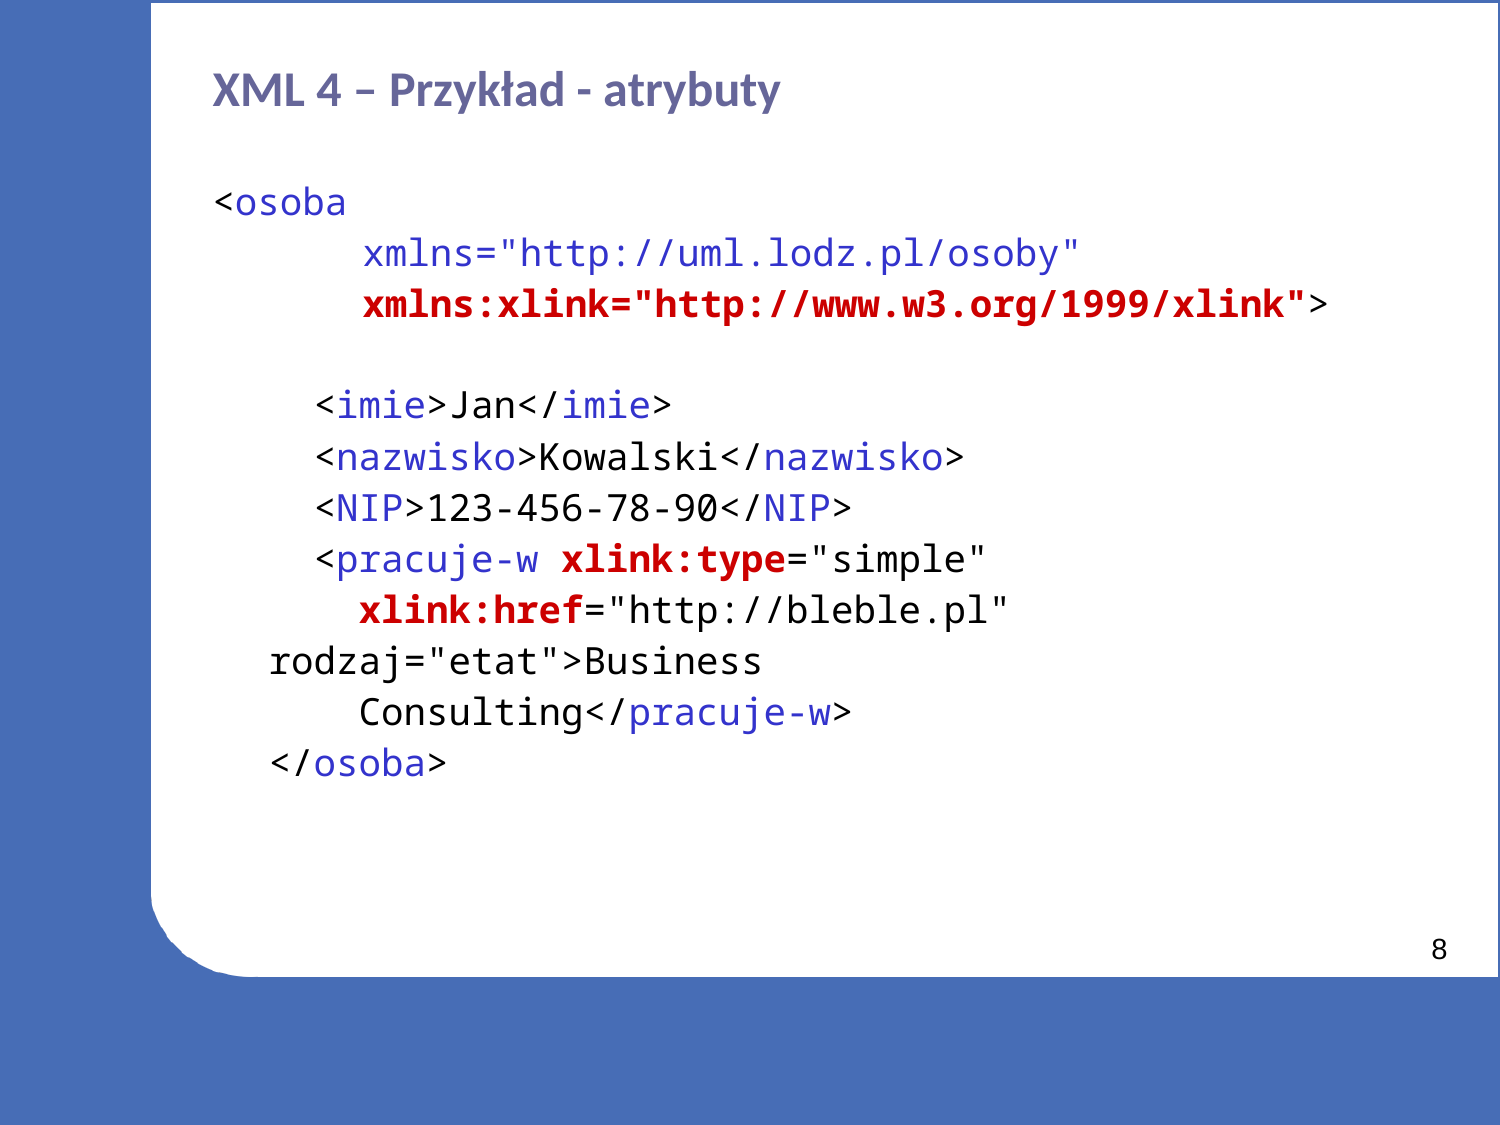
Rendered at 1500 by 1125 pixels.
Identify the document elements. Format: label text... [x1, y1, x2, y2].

title XML 4 – Przykład - atrybuty [212, 24, 1447, 164]
picture [0, 0, 1500, 1125]
list <osoba xmlns="http://uml.lodz.pl/osoby" xmlns:xlink="http://www.w3.org/1999/xlink"> <imie>Jan</imie> <nazwisko>Kowalski</nazwisko> <NIP>123-456-78-90</NIP> <pracuje-w xlink:type="simple" xlink:href="http://bleble.pl" rodzaj="etat">Business Consulting</pracuje-w> </osoba> [212, 174, 1448, 911]
